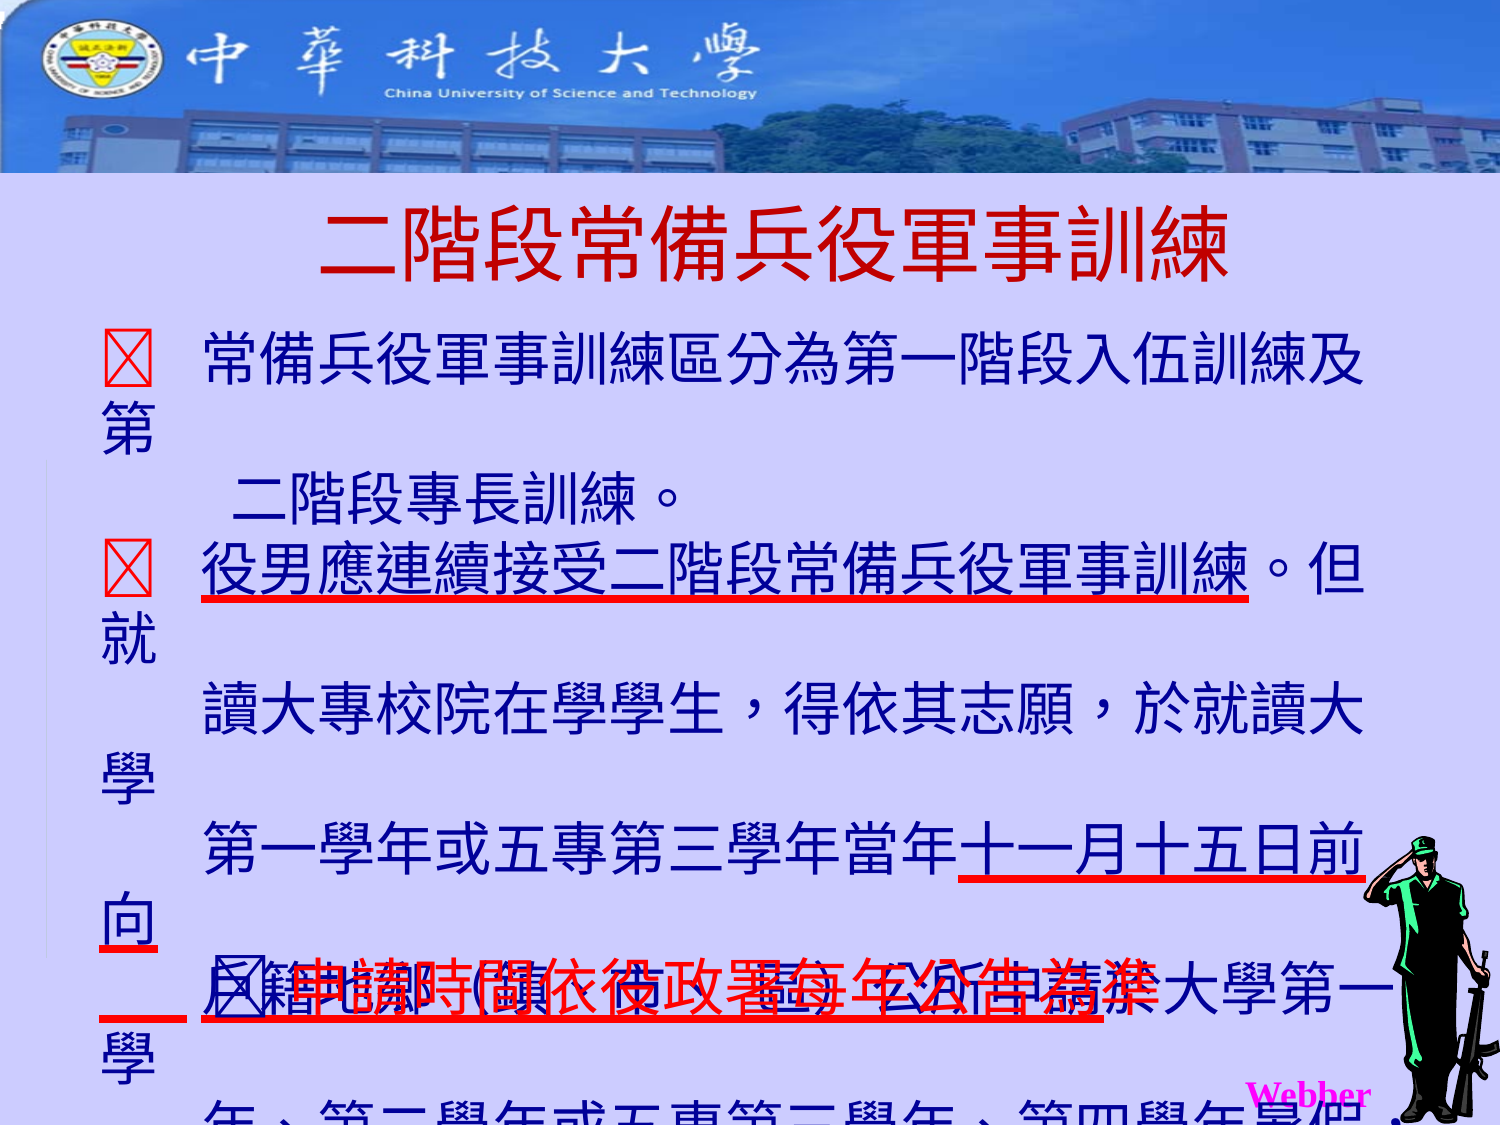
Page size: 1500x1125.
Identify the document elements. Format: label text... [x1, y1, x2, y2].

text_box  常備兵役軍事訓練區分為第一階段入伍訓練及第 二階段專長訓練。  役男應連續接受二階段常備兵役軍事訓練。但就 讀大專校院在學學生，得依其志願，於就讀大學 第一學年或五專第三學年當年十一月十五日前向 戶籍地鄉（鎮、市、 區）公所申請於大學第一學 年、第二學年或五專第三學年、第四學年暑假， 接受二階段常備兵役軍事訓練。 [84, 314, 1419, 896]
text_box 二階段常備兵役軍事訓練 [301, 184, 1294, 301]
text_box Webber [1229, 1062, 1407, 1123]
text_box 申請時間依役政署每年公告為凖 [194, 940, 1188, 1032]
picture [0, 0, 1500, 173]
picture [1363, 835, 1500, 1125]
